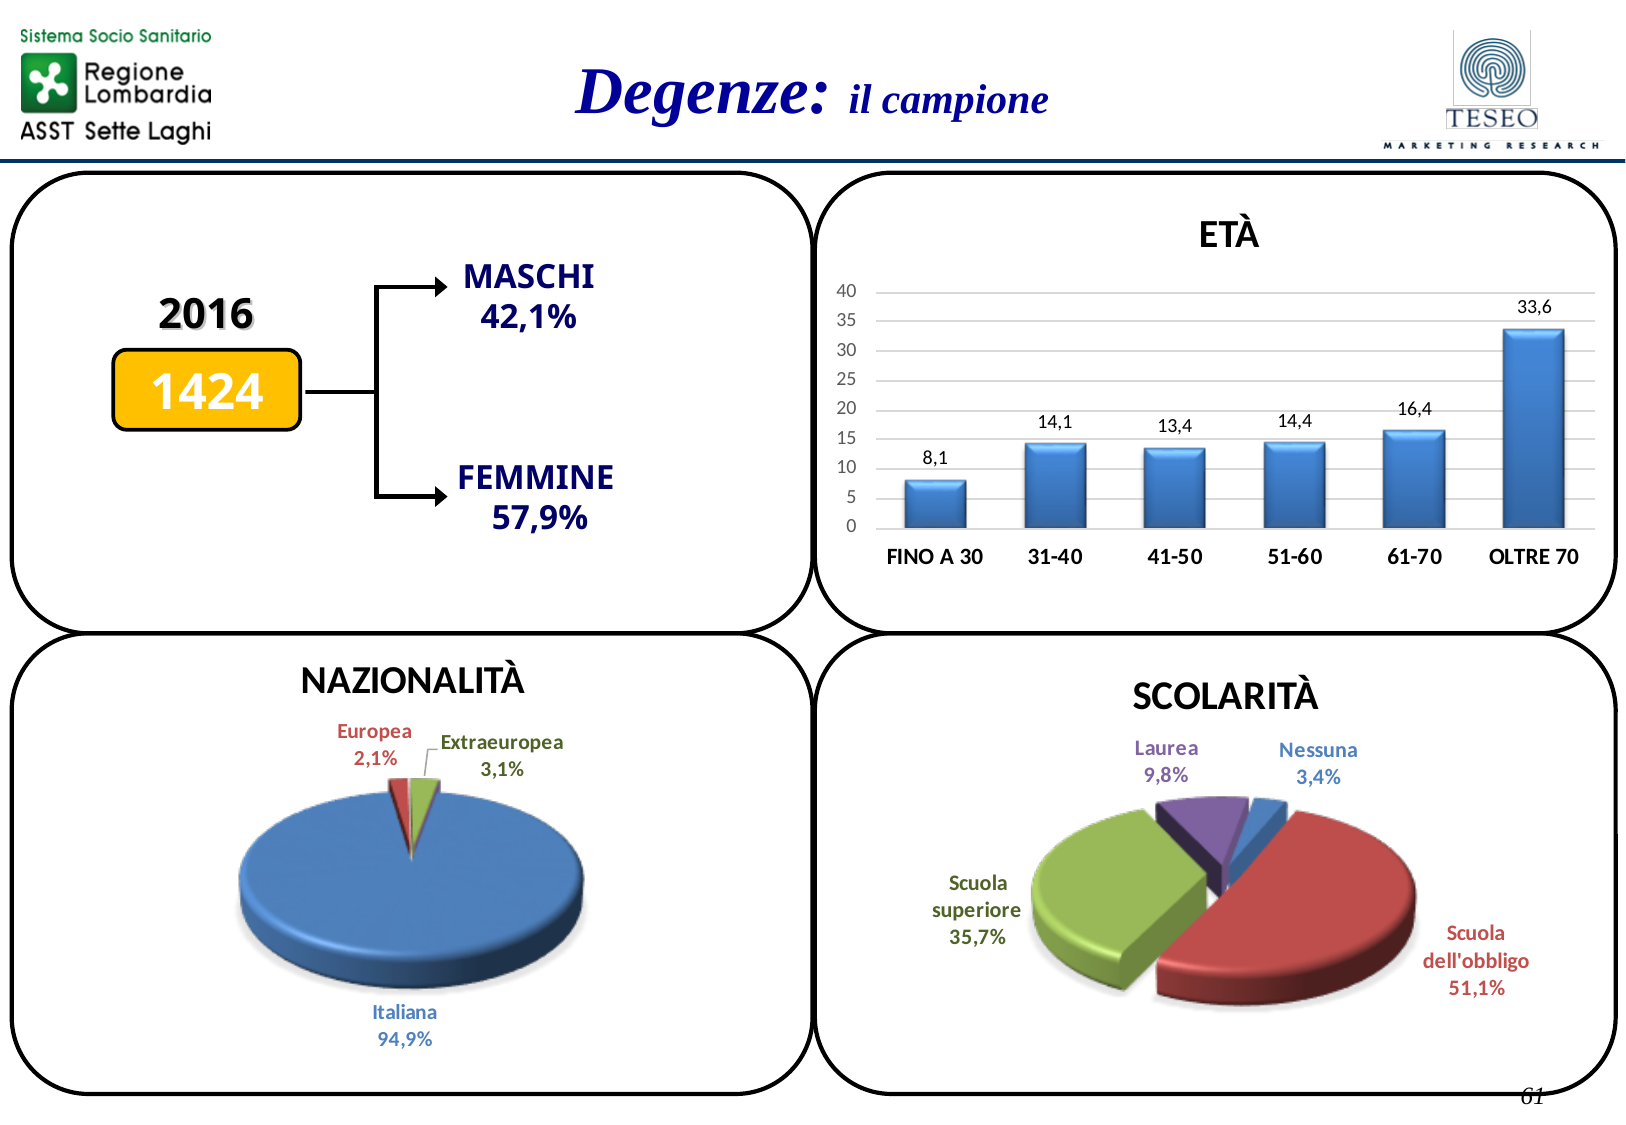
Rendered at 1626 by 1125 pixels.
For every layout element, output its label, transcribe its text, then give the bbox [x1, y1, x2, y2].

picture [808, 204, 1626, 606]
picture [847, 653, 1604, 1084]
picture [44, 639, 782, 1059]
text_box 2016 [143, 278, 270, 345]
text_box 1424 [113, 349, 301, 430]
picture [1429, 30, 1604, 149]
text_box MASCHI 42,1% [462, 255, 595, 336]
text_box FEMMINE 57,9% [456, 456, 624, 537]
picture [21, 26, 196, 148]
text_box Degenze: il campione [196, 23, 1429, 149]
